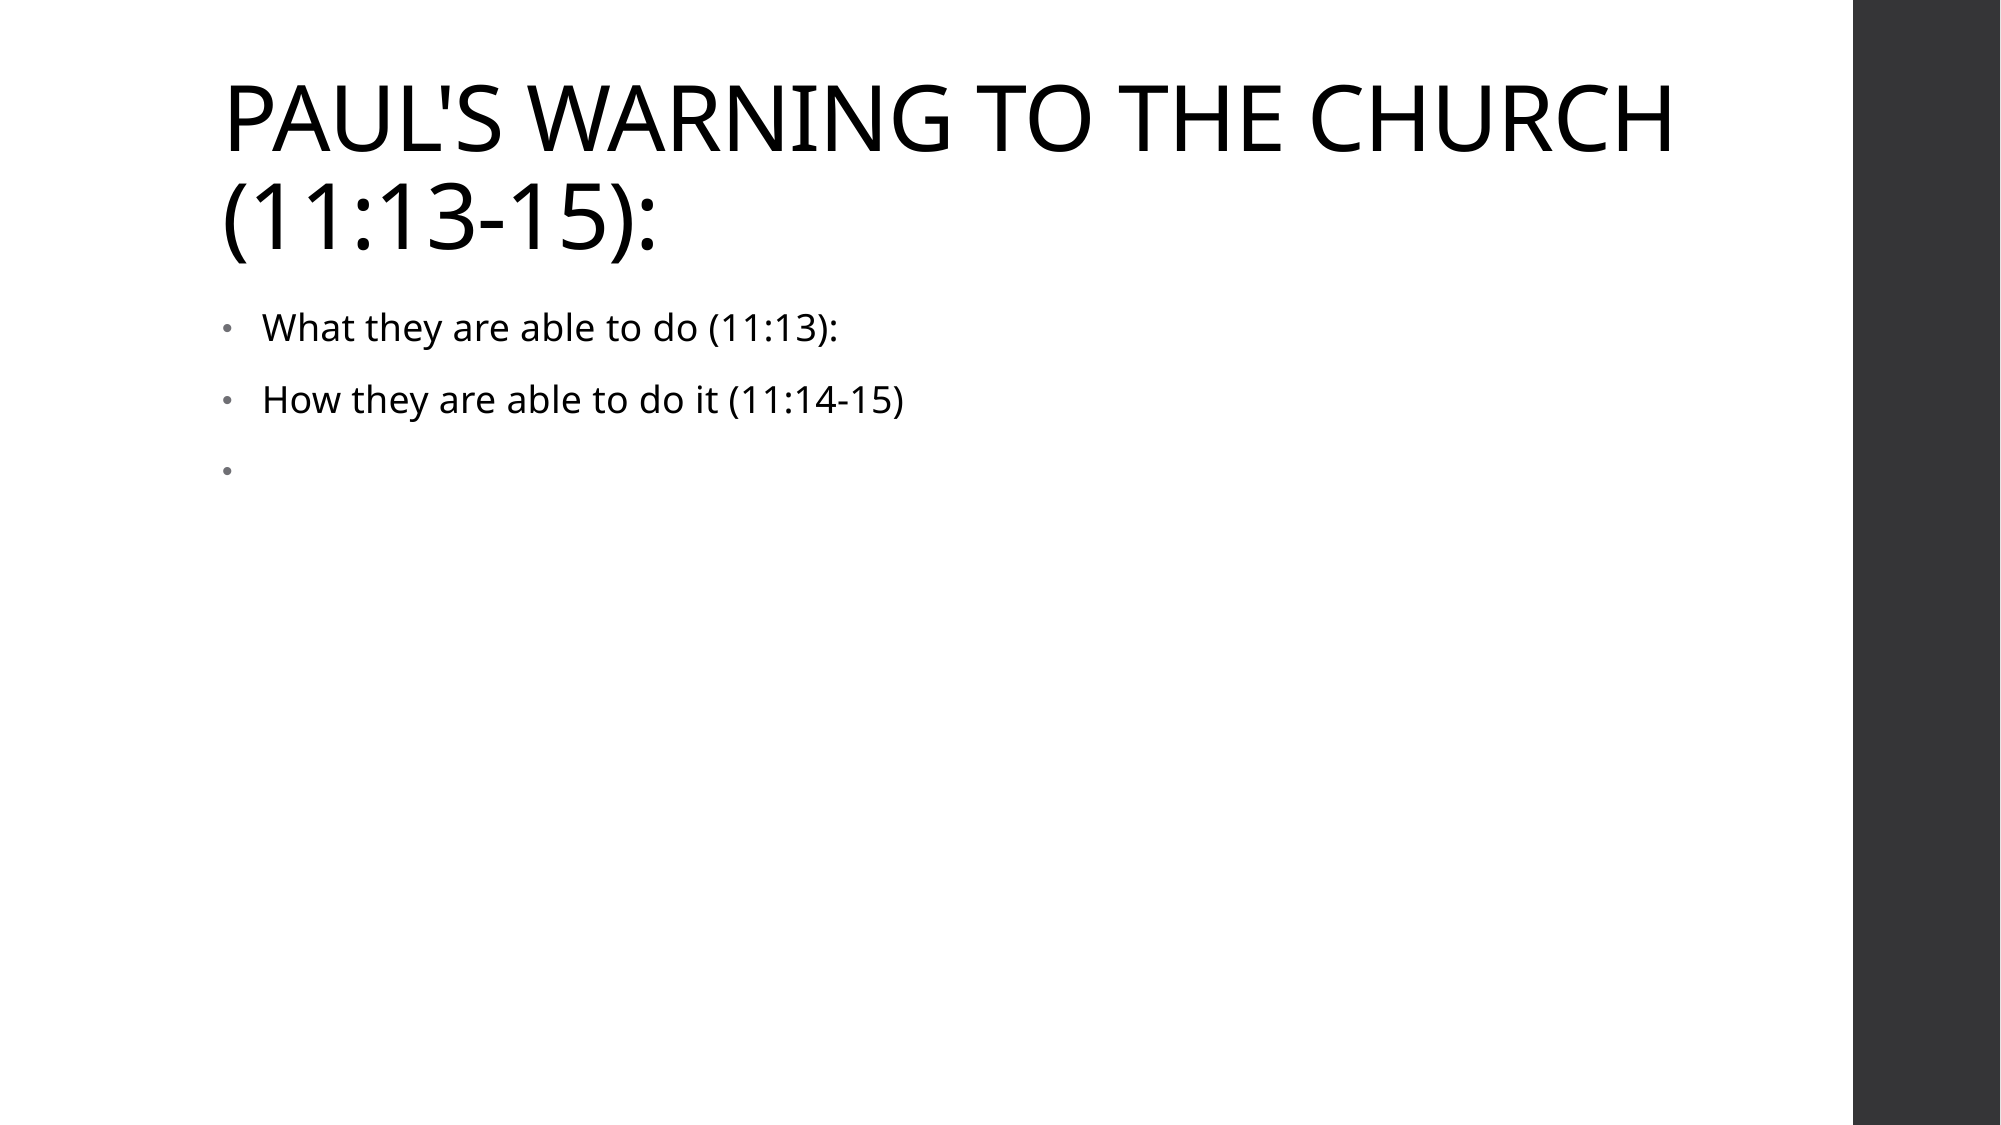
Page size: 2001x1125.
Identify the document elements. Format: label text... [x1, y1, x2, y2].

title PAUL'S WARNING TO THE CHURCH (11:13-15): [206, 60, 1797, 278]
list What they are able to do (11:13): How they are able to do it (11:14-15) [206, 299, 1617, 1014]
